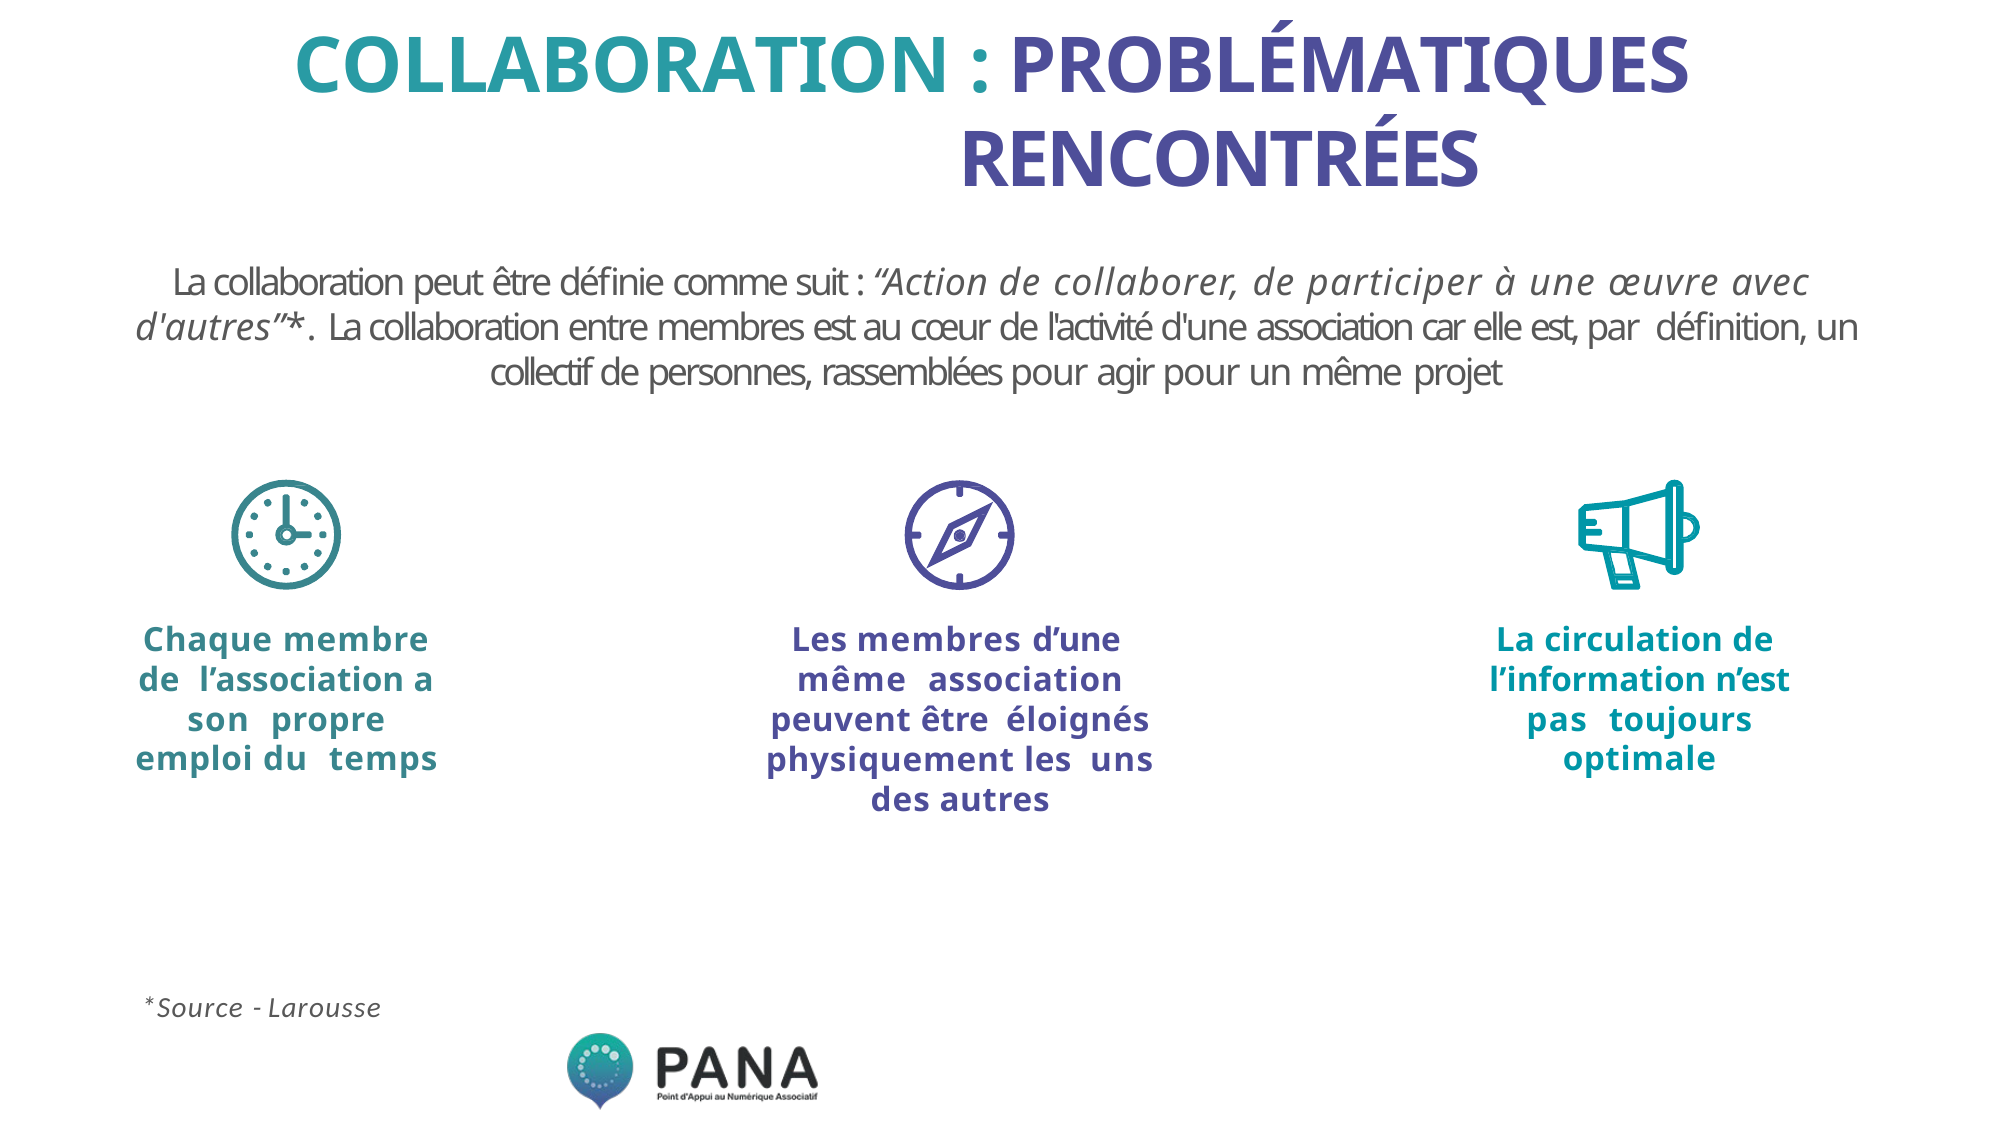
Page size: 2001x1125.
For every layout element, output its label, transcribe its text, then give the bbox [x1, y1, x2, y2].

text_box [234, 482, 338, 587]
text_box La collaboration peut être définie comme suit : “Action de collaborer, de participer à une œuvre avec d'autres”*. La collaboration entre membres est au cœur de l'activité d'une association car elle est, par définition, un collectif de personnes, rassemblées pour agir pour un même projet [114, 255, 1878, 395]
text_box *Source - Larousse [139, 986, 386, 1025]
text_box [1581, 510, 1600, 545]
text_box Les membres d’une même association peuvent être éloignés physiquement les uns des autres [744, 616, 1176, 780]
text_box La circulation de l’information n’est pas toujours optimale [1458, 615, 1820, 740]
text_box Chaque membre de l’association a son propre emploi du temps [125, 615, 447, 780]
title COLLABORATION : PROBLÉMATIQUES RENCONTRÉES [278, 13, 1721, 201]
text_box [907, 483, 1012, 587]
text_box [1584, 482, 1697, 587]
